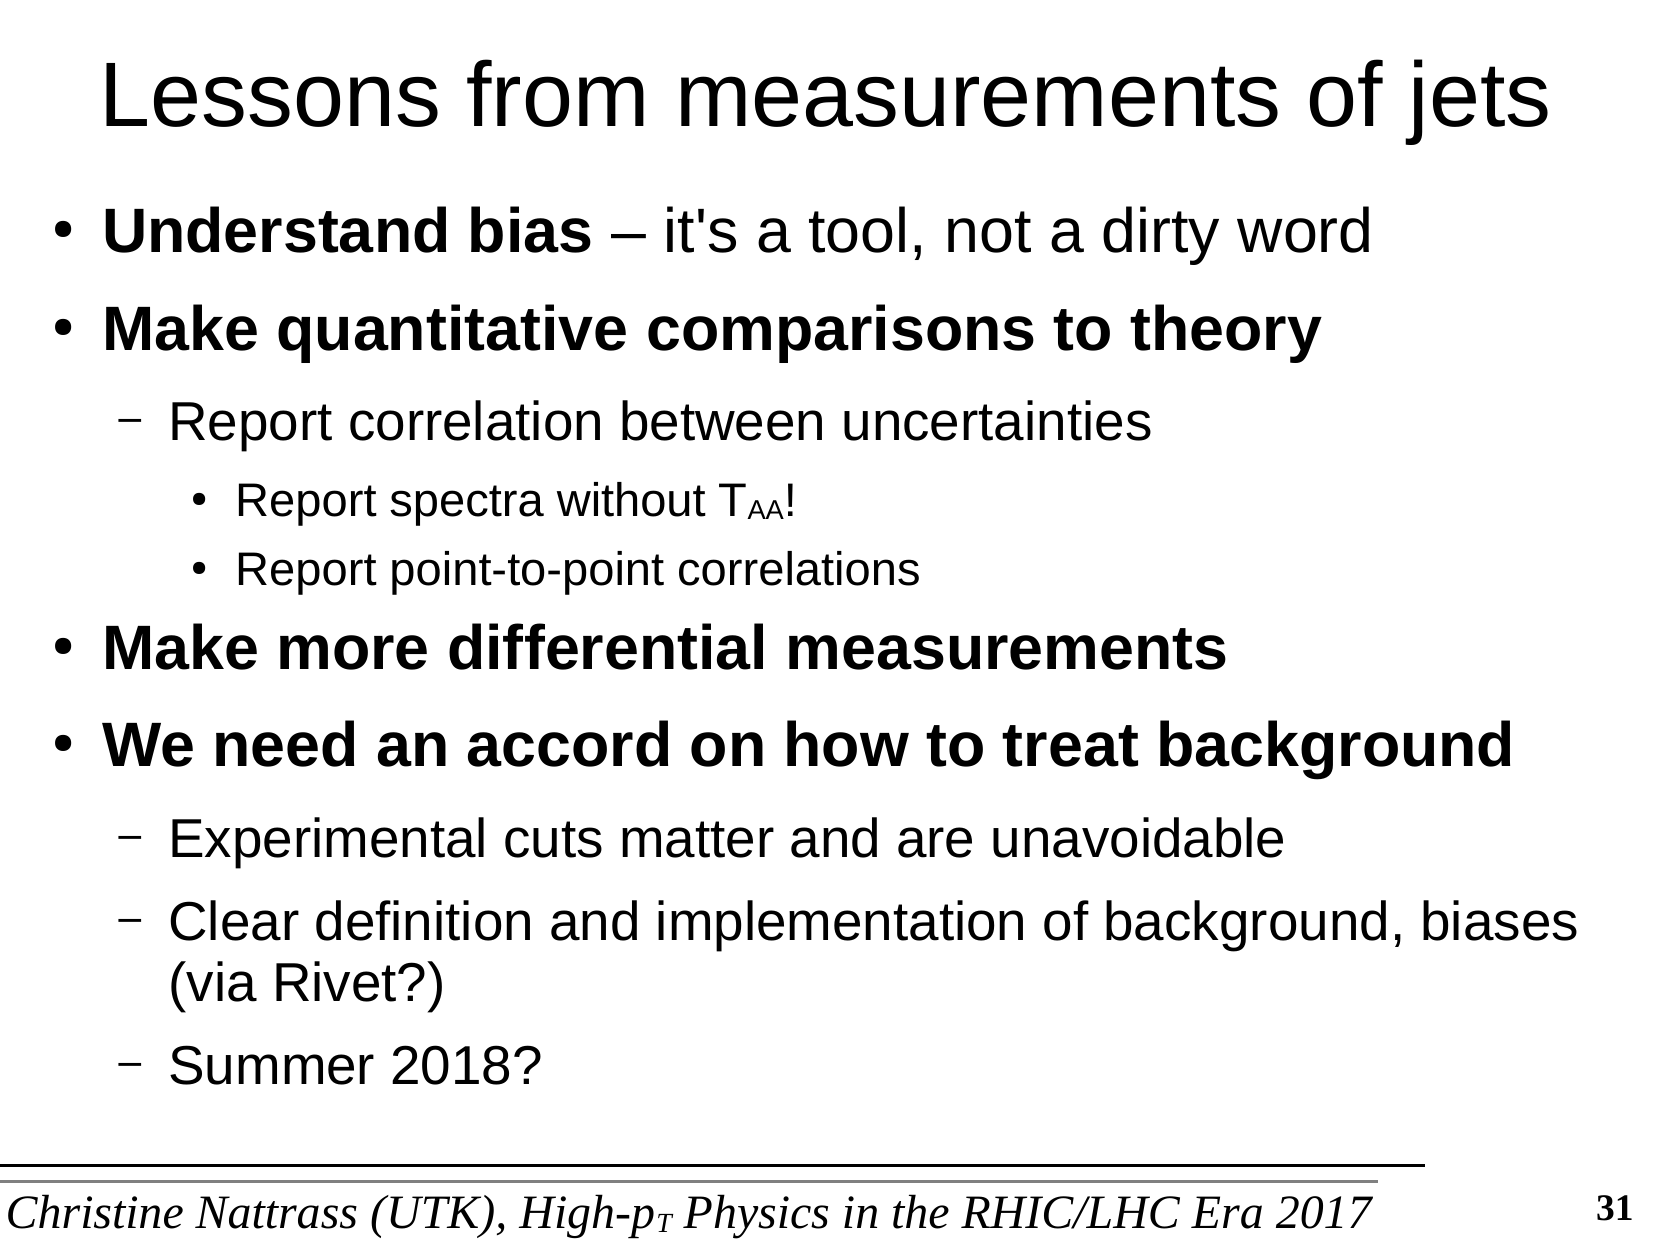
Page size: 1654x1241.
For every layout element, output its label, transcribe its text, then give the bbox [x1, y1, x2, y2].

list Understand bias – it's a tool, not a dirty word Make quantitative comparisons to theory Report correlation between uncertainties Report spectra without TAA! Report point-to-point correlations Make more differential measurements We need an accord on how to treat background Experimental cuts matter and are unavoidable Clear definition and implementation of background, biases (via Rivet?) Summer 2018? [35, 195, 1622, 1105]
title Lessons from measurements of jets [82, 43, 1571, 146]
